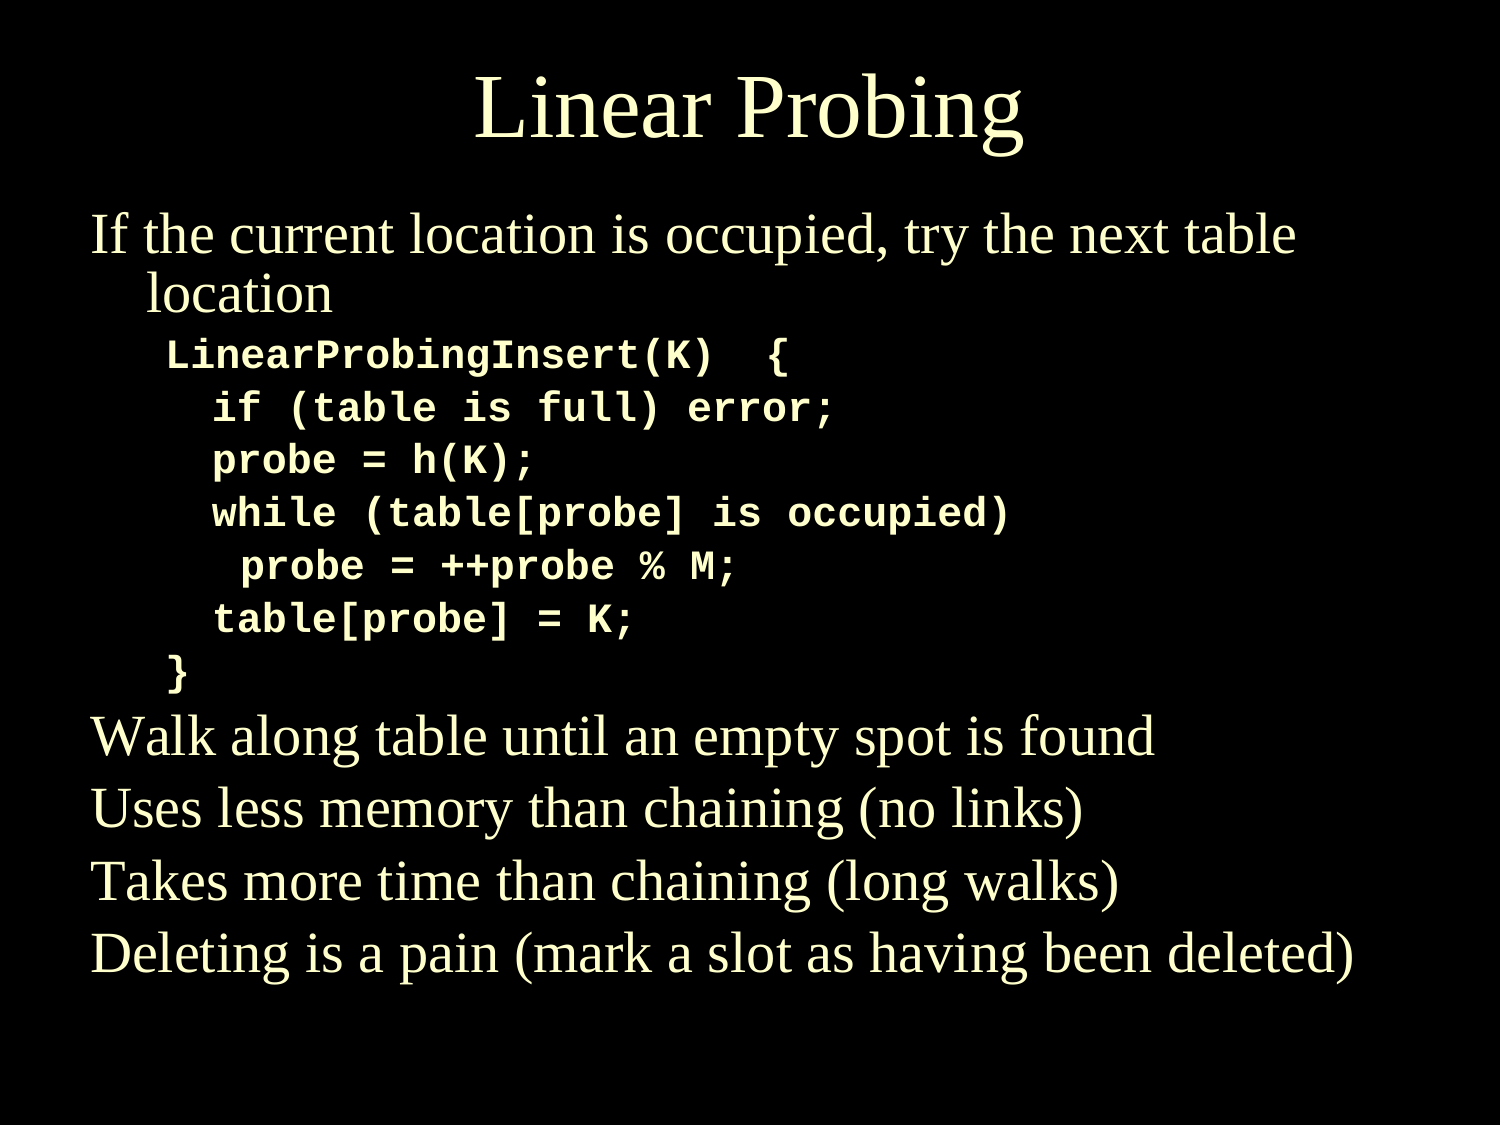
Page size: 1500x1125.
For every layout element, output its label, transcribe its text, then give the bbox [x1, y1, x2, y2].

title Linear Probing [21, 47, 1479, 165]
list If the current location is occupied, try the next table location LinearProbingInsert(K) { if (table is full) error; probe = h(K); while (table[probe] is occupied) probe = ++probe % M; table[probe] = K; } Walk along table until an empty spot is found Uses less memory than chaining (no links) Takes more time than chaining (long walks) Deleting is a pain (mark a slot as having been deleted) [75, 200, 1482, 1026]
